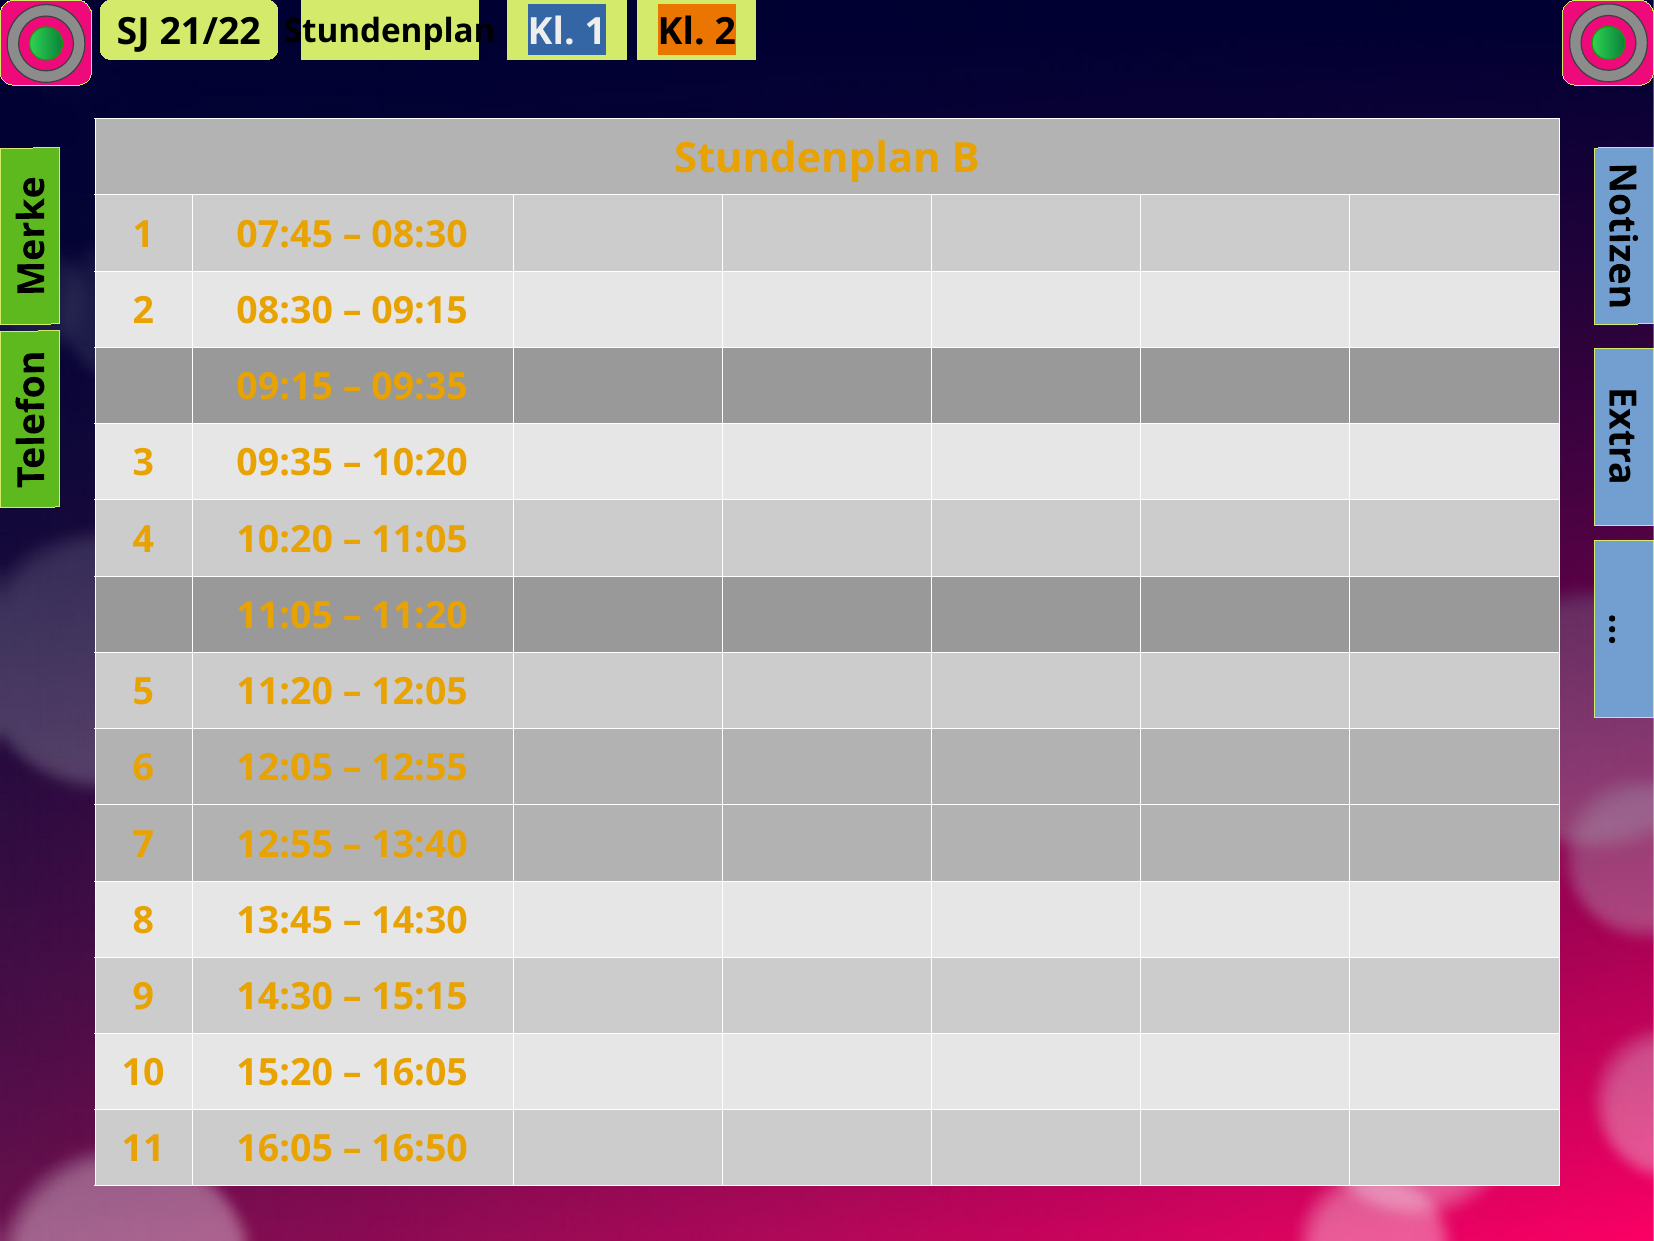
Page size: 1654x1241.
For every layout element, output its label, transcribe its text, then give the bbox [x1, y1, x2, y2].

table_cell 2 [96, 272, 192, 347]
table_cell 08:30 – 09:15 [193, 272, 513, 347]
table_cell [96, 348, 192, 423]
table_cell [514, 272, 722, 347]
table_cell 5 [96, 653, 192, 728]
table_cell 11 [96, 1110, 192, 1185]
table_cell [514, 348, 722, 423]
table_cell [1141, 729, 1349, 804]
table_cell [932, 653, 1140, 728]
table_cell 10:20 – 11:05 [193, 500, 513, 576]
table_cell [514, 424, 722, 499]
table_cell [1350, 424, 1559, 499]
table_cell [723, 500, 931, 576]
table_cell 09:15 – 09:35 [193, 348, 513, 423]
table_cell [932, 424, 1140, 499]
table_cell [514, 577, 722, 652]
table_cell [723, 882, 931, 957]
table_cell [1350, 272, 1559, 347]
table_cell [1350, 805, 1559, 881]
table_cell 3 [96, 424, 192, 499]
table_cell 7 [96, 805, 192, 881]
table_cell [1350, 1110, 1559, 1185]
table_cell 6 [96, 729, 192, 804]
table_cell [1141, 195, 1349, 271]
table_cell 11:20 – 12:05 [193, 653, 513, 728]
table_cell [932, 1034, 1140, 1109]
table_cell [723, 272, 931, 347]
table_cell 16:05 – 16:50 [193, 1110, 513, 1185]
table_cell [1350, 348, 1559, 423]
table_cell [1350, 653, 1559, 728]
table_cell [514, 500, 722, 576]
table_cell 09:35 – 10:20 [193, 424, 513, 499]
table_cell [932, 272, 1140, 347]
picture [1645, 0, 1654, 10]
table_cell [723, 348, 931, 423]
table_cell 12:05 – 12:55 [193, 729, 513, 804]
table_cell [1141, 1034, 1349, 1109]
table_cell [514, 882, 722, 957]
table_cell [514, 1034, 722, 1109]
table_cell [1141, 653, 1349, 728]
table_cell [723, 1034, 931, 1109]
table_cell 15:20 – 16:05 [193, 1034, 513, 1109]
table_cell [514, 729, 722, 804]
table_cell 10 [96, 1034, 192, 1109]
table_cell [932, 882, 1140, 957]
table_cell [723, 653, 931, 728]
picture [0, 0, 9, 9]
table_cell [514, 1110, 722, 1185]
table_cell [1350, 577, 1559, 652]
table_cell [932, 195, 1140, 271]
table_cell [1141, 348, 1349, 423]
table_cell [723, 805, 931, 881]
table_cell 1 [96, 195, 192, 271]
table_cell [723, 577, 931, 652]
table_cell [1141, 500, 1349, 576]
table_cell [932, 1110, 1140, 1185]
table_cell 13:45 – 14:30 [193, 882, 513, 957]
table_cell [1350, 958, 1559, 1033]
table_cell [932, 729, 1140, 804]
table_cell [932, 805, 1140, 881]
picture [0, 0, 1654, 1241]
table_cell [723, 195, 931, 271]
table_cell [723, 729, 931, 804]
table_cell 07:45 – 08:30 [193, 195, 513, 271]
table_cell [1350, 1034, 1559, 1109]
table_cell [1141, 1110, 1349, 1185]
table_cell [1350, 500, 1559, 576]
table_cell 14:30 – 15:15 [193, 958, 513, 1033]
table_cell 9 [96, 958, 192, 1033]
table_cell [514, 805, 722, 881]
table_cell [1350, 195, 1559, 271]
table_cell [1141, 577, 1349, 652]
table_cell 12:55 – 13:40 [193, 805, 513, 881]
table_cell [514, 195, 722, 271]
table_cell [932, 348, 1140, 423]
table_cell [723, 424, 931, 499]
table_cell [1141, 424, 1349, 499]
table_cell [1350, 882, 1559, 957]
table_cell [1141, 272, 1349, 347]
table_cell [932, 577, 1140, 652]
table_cell 4 [96, 500, 192, 576]
table_cell [96, 577, 192, 652]
table_cell [1141, 805, 1349, 881]
table_cell [932, 958, 1140, 1033]
table_cell [1141, 958, 1349, 1033]
table_cell 11:05 – 11:20 [193, 577, 513, 652]
table_header Stundenplan B [96, 119, 1559, 194]
table_cell [723, 1110, 931, 1185]
table_cell [932, 500, 1140, 576]
table_cell [514, 653, 722, 728]
table_cell [723, 958, 931, 1033]
table_cell [1141, 882, 1349, 957]
table_cell [514, 958, 722, 1033]
table_cell 8 [96, 882, 192, 957]
table_cell [1350, 729, 1559, 804]
